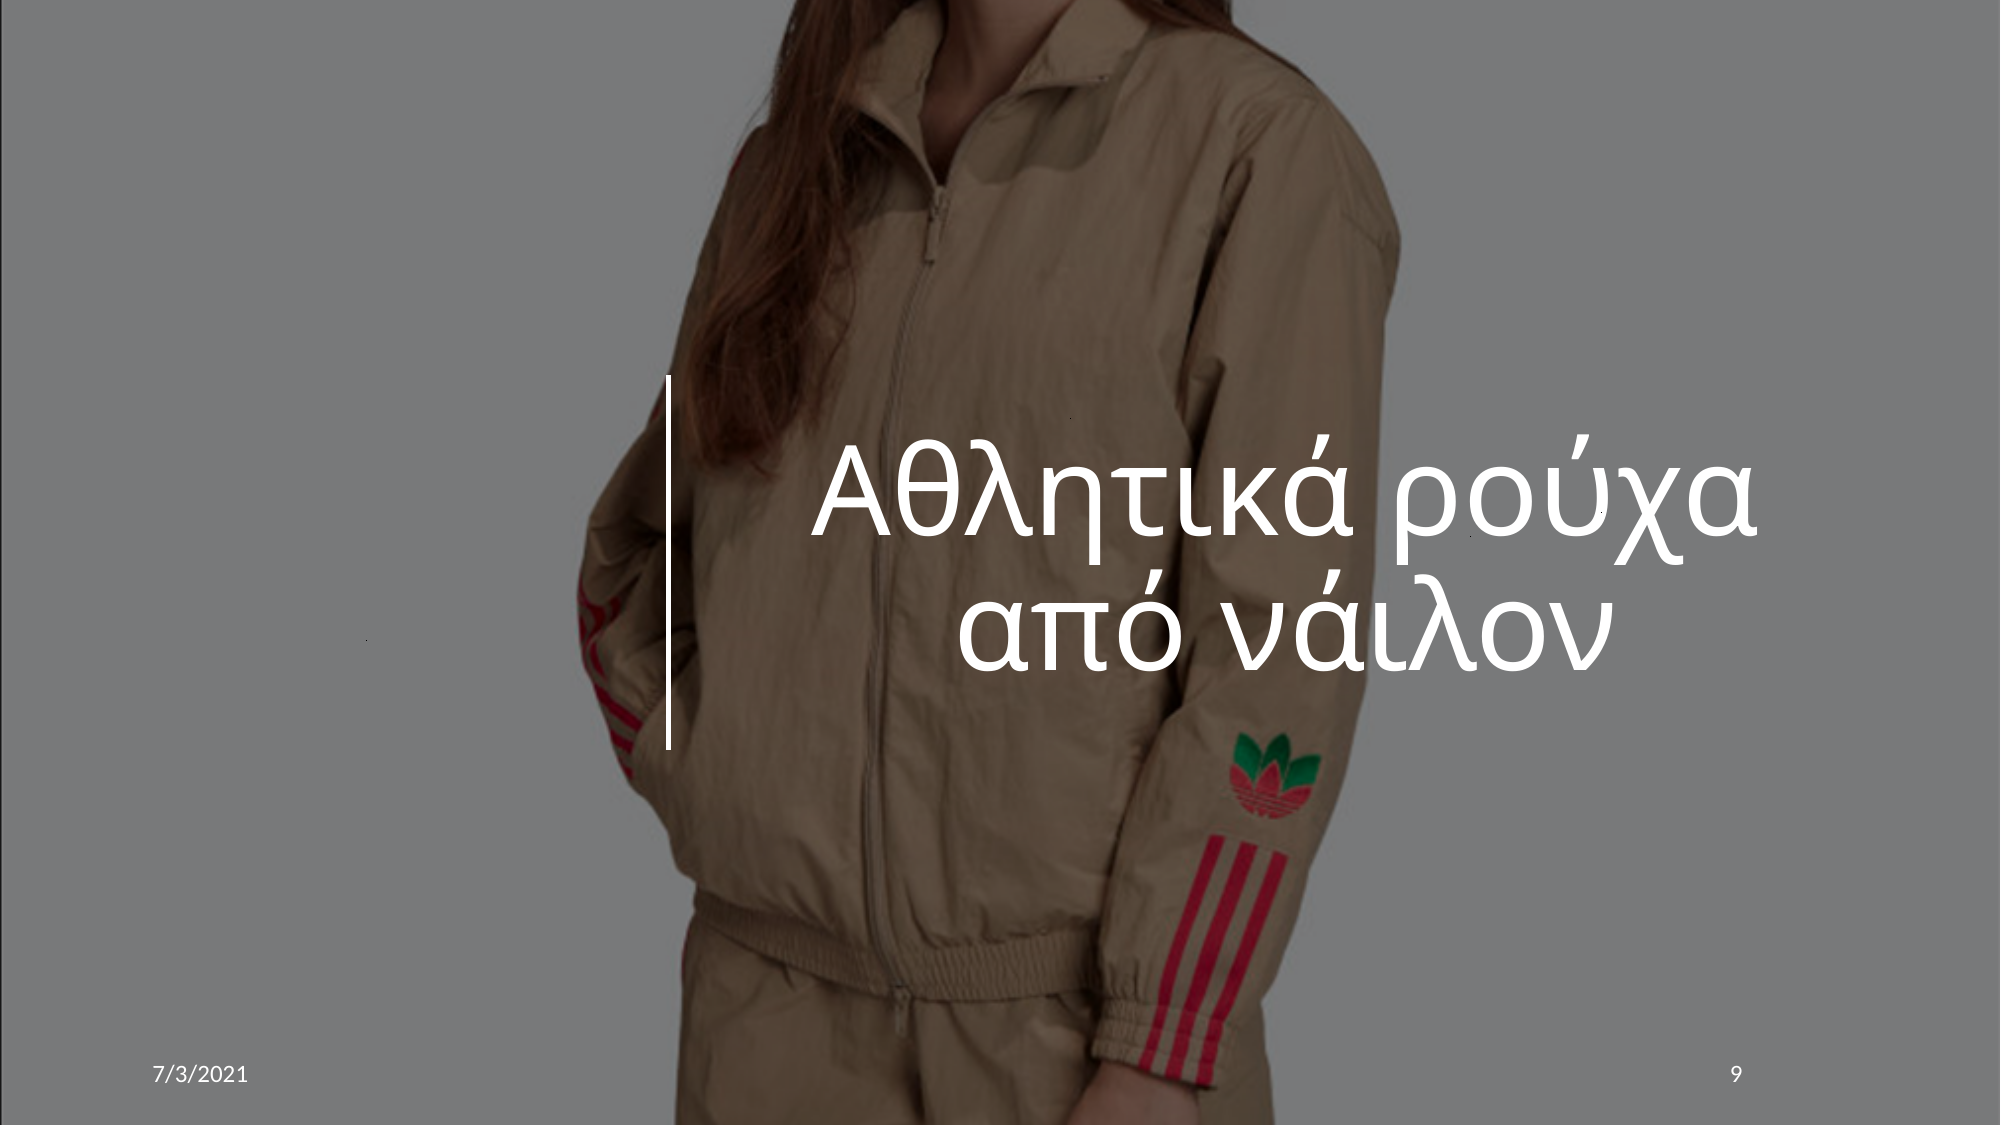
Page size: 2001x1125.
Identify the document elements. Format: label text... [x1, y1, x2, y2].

text_box [1714, 1042, 1863, 1103]
text_box [666, 375, 671, 750]
title Αθλητικά ρούχα από νάιλον [719, 196, 1852, 929]
text_box 7/3/2021 [137, 1042, 602, 1103]
picture [0, 0, 2000, 1125]
